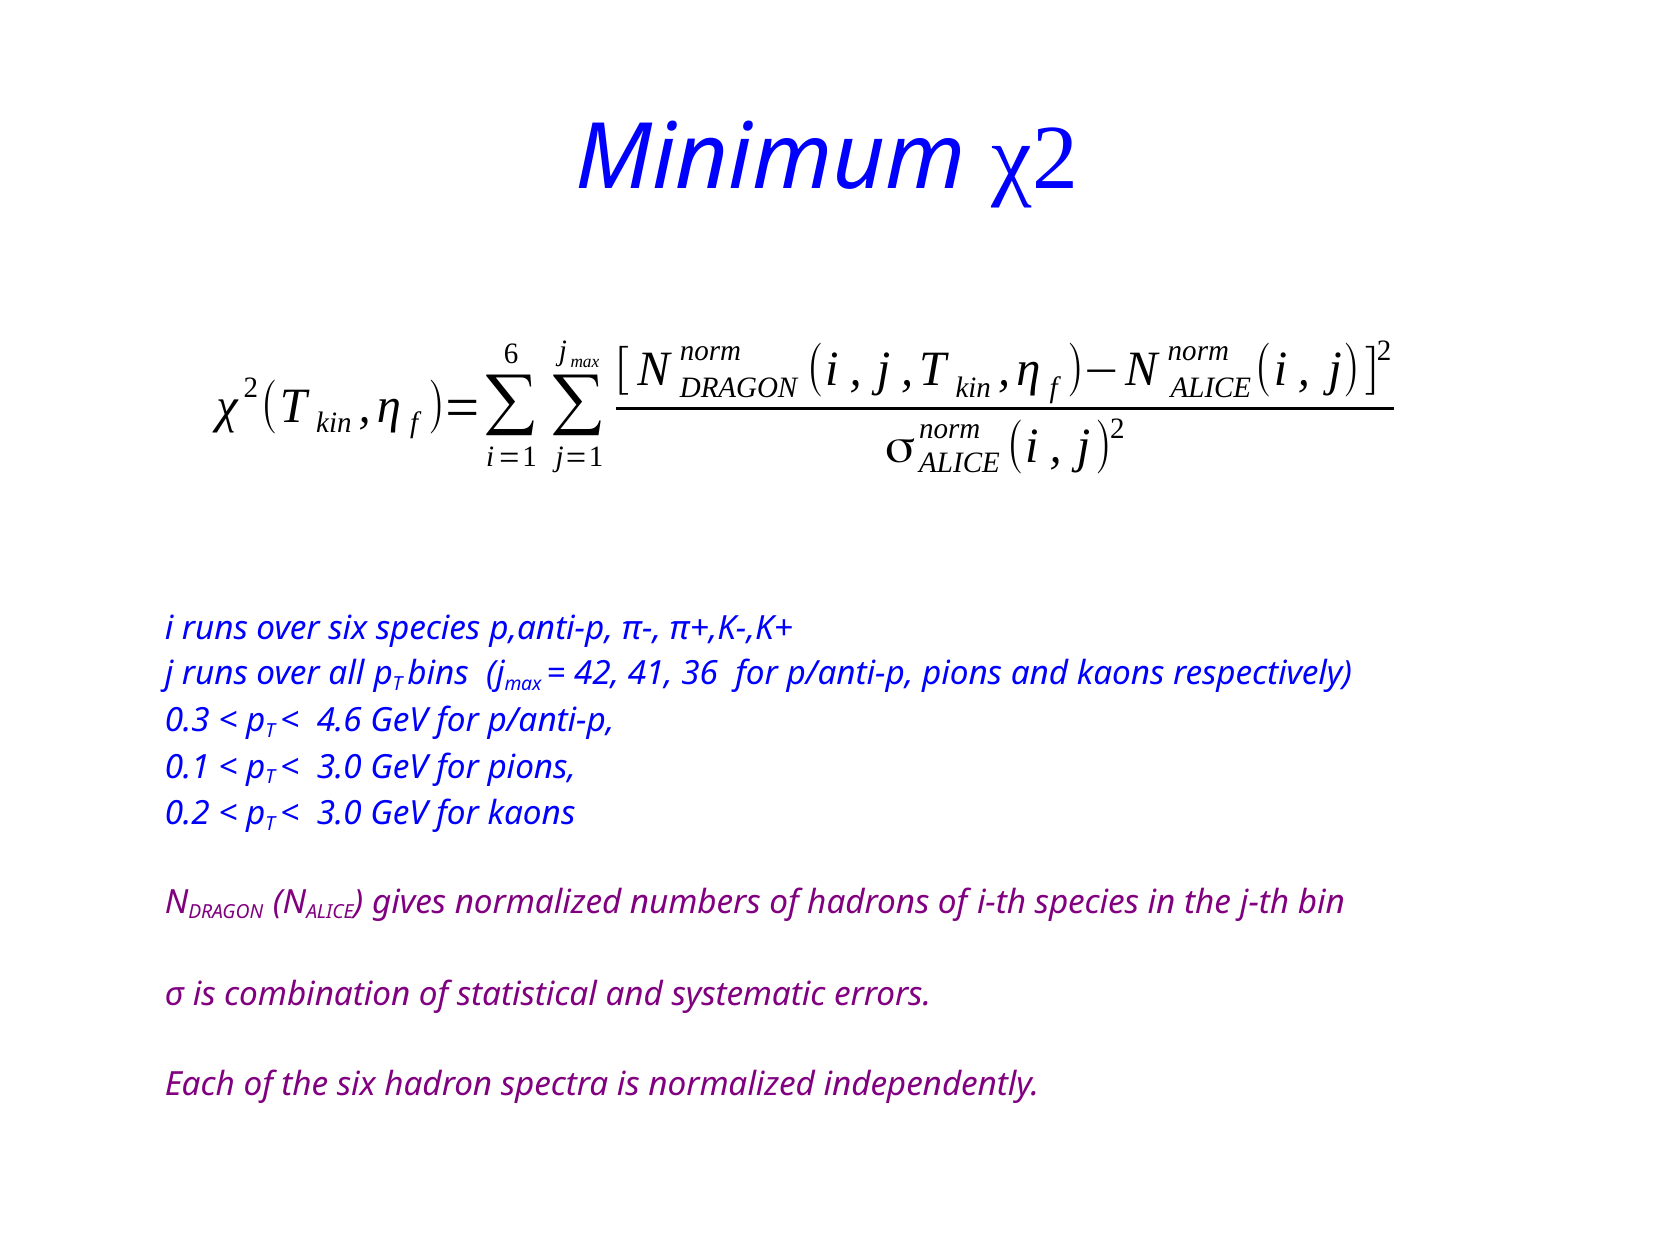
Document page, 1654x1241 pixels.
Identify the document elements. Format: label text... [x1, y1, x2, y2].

title Minimum χ2 [82, 49, 1571, 257]
text_box i runs over six species p,anti-p, π-, π+,K-,K+ j runs over all pT bins (jmax = 42, 41, 36 for p/anti-p, pions and kaons respectively) 0.3 < pT < 4.6 GeV for p/anti-p, 0.1 < pT < 3.0 GeV for pions, 0.2 < pT < 3.0 GeV for kaons NDRAGON (NALICE) gives normalized numbers of hadrons of i-th species in the j-th bin σ is combination of statistical and systematic errors. Each of the six hadron spectra is normalized independently. [150, 596, 1459, 1124]
chart [198, 333, 1426, 481]
